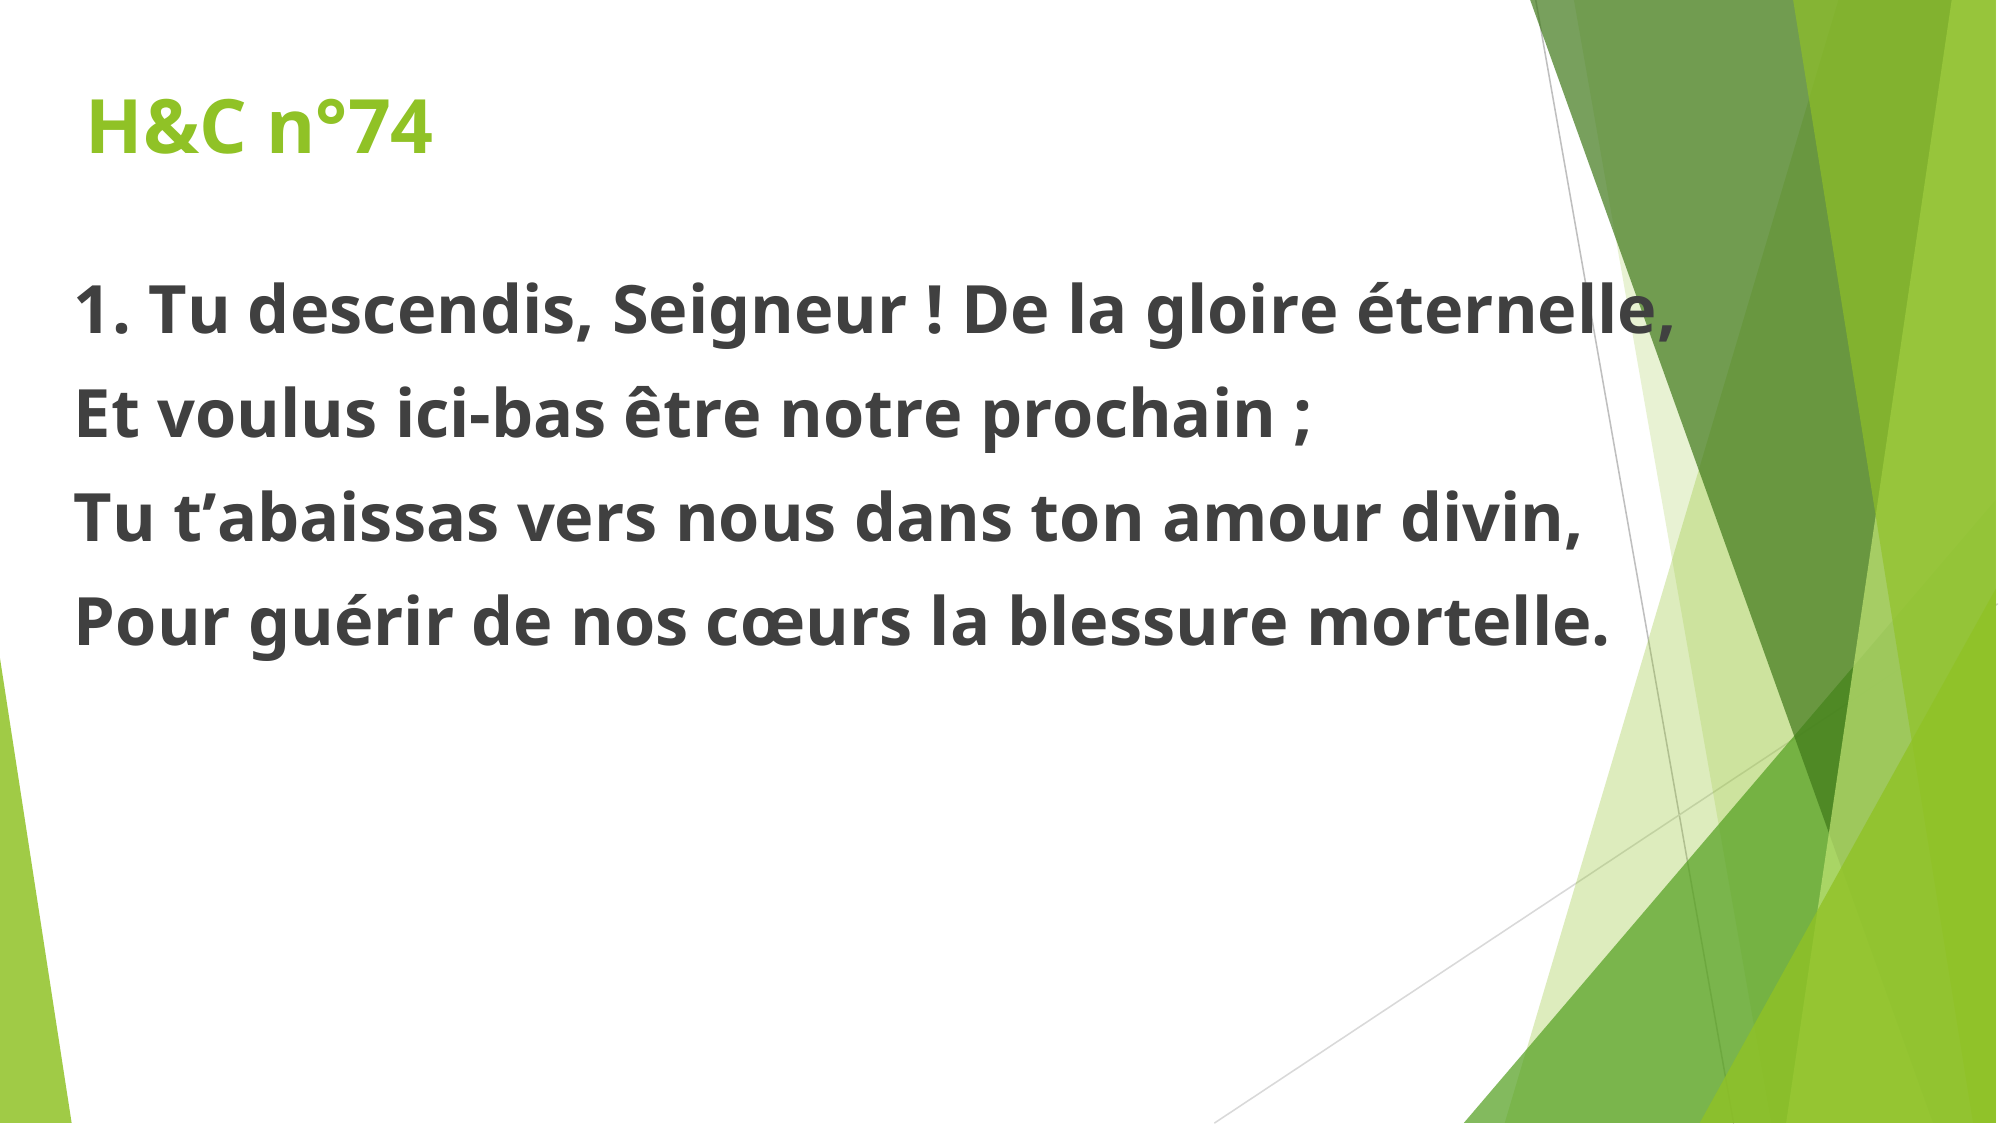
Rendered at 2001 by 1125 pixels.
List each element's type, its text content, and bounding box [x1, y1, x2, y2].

text_box 1. Tu descendis, Seigneur ! De la gloire éternelle, Et voulus ici-bas être notre prochain ; Tu t’abaissas vers nous dans ton amour divin, Pour guérir de nos cœurs la blessure mortelle. [59, 247, 2001, 1037]
text_box H&C n°74 [70, 70, 1522, 178]
